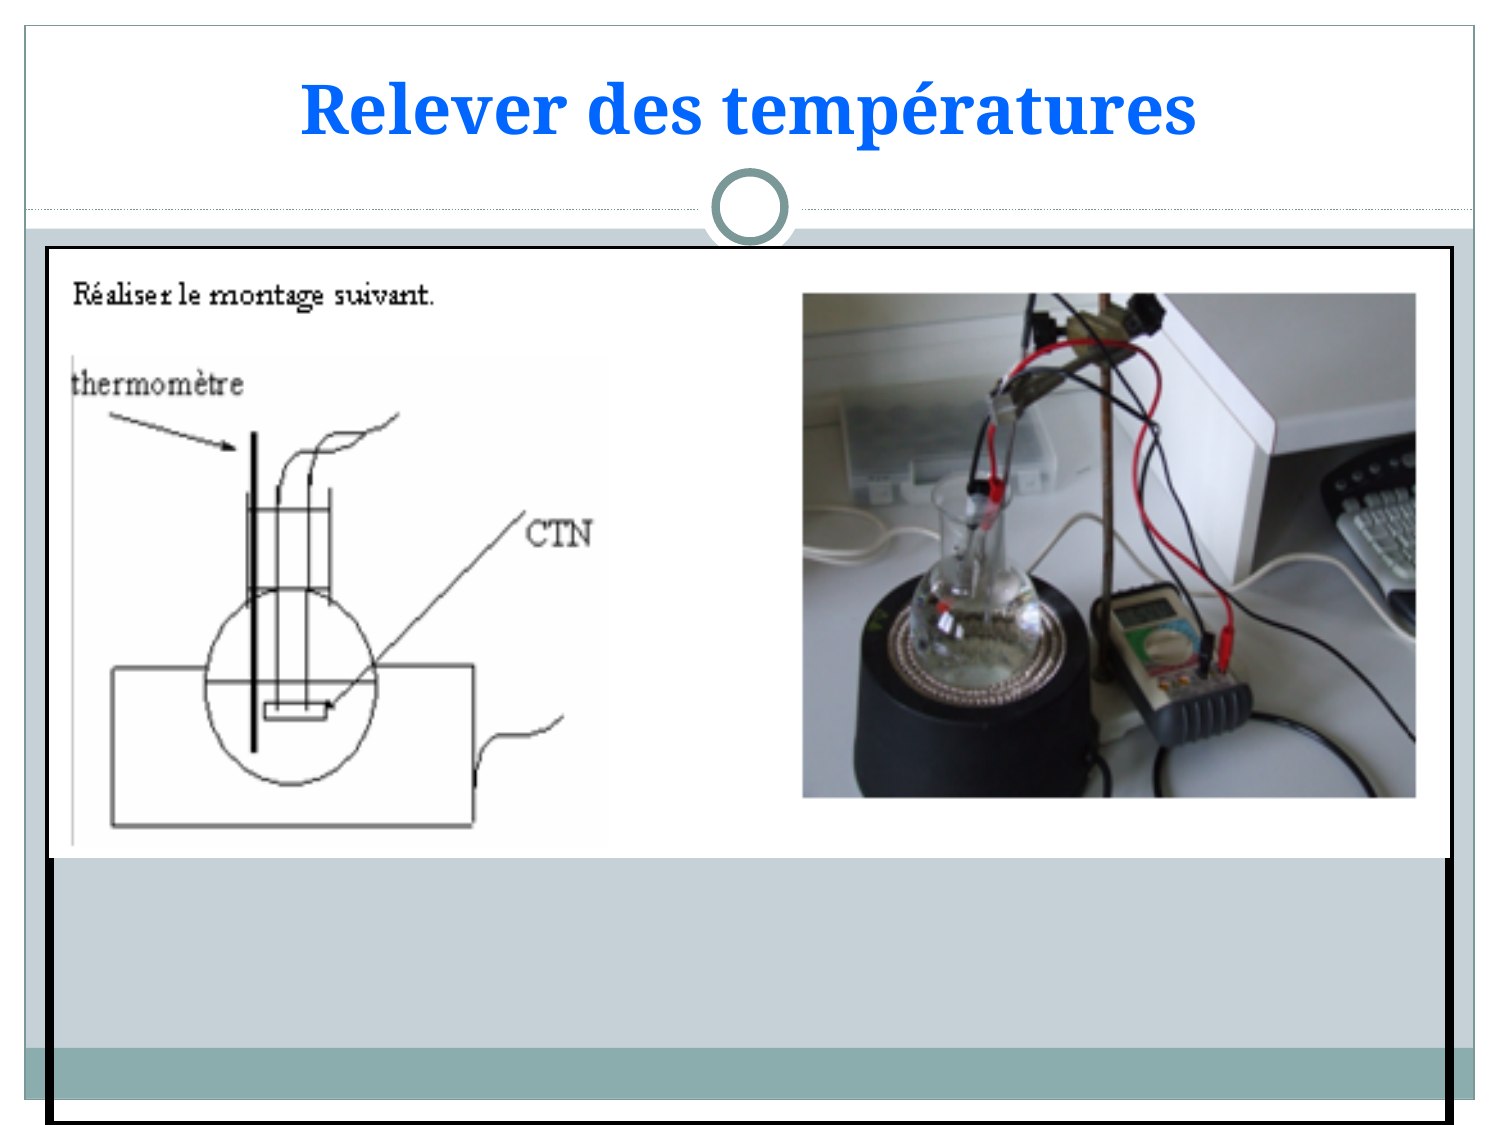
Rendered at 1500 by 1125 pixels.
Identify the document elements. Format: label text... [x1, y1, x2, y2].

picture [49, 249, 1450, 858]
title Relever des températures [49, 37, 1450, 162]
table_header [54, 858, 1445, 1121]
